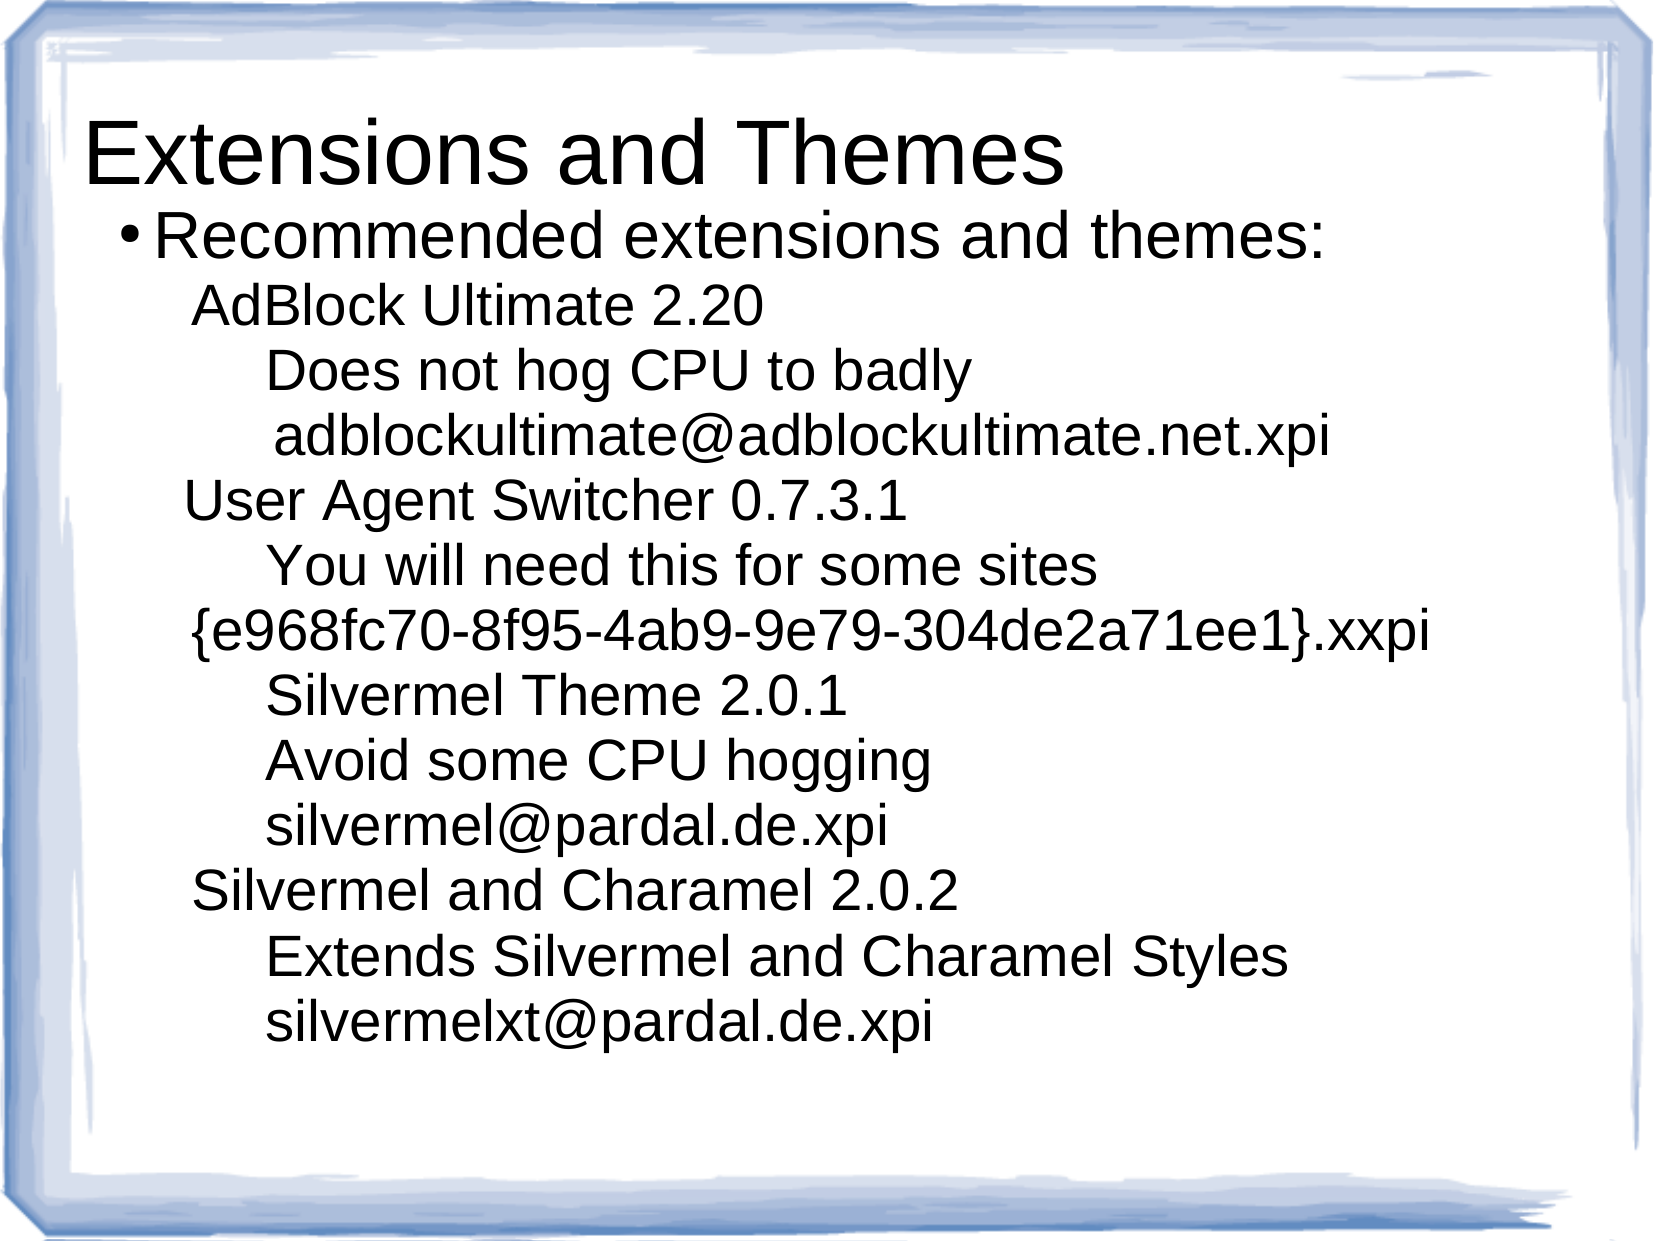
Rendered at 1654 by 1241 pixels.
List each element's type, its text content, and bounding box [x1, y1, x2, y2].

subtitle Recommended extensions and themes: AdBlock Ultimate 2.20 Does not hog CPU to badly adblockultimate@adblockultimate.net.xpi User Agent Switcher 0.7.3.1 You will need this for some sites {e968fc70-8f95-4ab9-9e79-304de2a71ee1}.xxpi Silvermel Theme 2.0.1 Avoid some CPU hogging silvermel@pardal.de.xpi Silvermel and Charamel 2.0.2 Extends Silvermel and Charamel Styles silvermelxt@pardal.de.xpi [118, 198, 1571, 1054]
title Extensions and Themes [82, 101, 1571, 205]
picture [0, 0, 1654, 1241]
